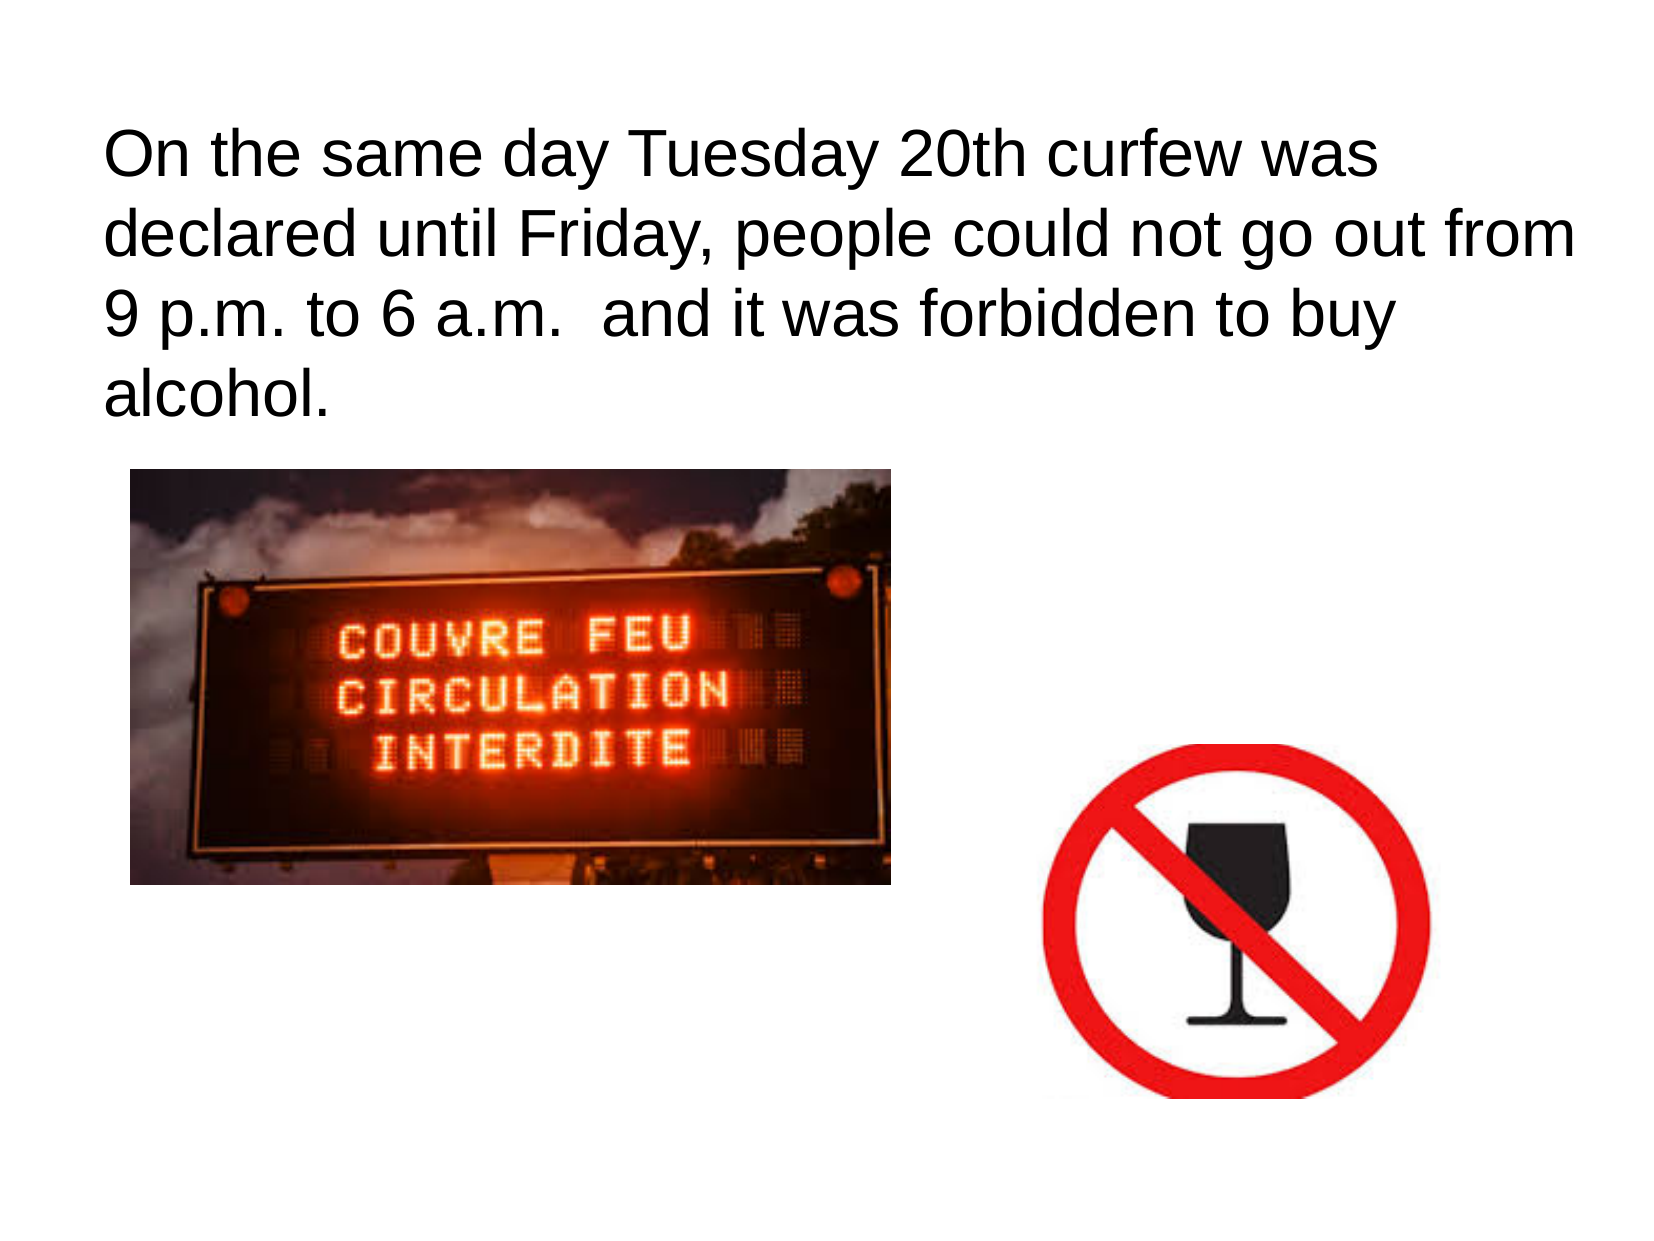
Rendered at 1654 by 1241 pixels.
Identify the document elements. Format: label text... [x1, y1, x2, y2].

list On the same day Tuesday 20th curfew was declared until Friday, people could not go out from 9 p.m. to 6 a.m. and it was forbidden to buy alcohol. [103, 109, 1592, 438]
picture [920, 744, 1548, 1099]
picture [130, 469, 891, 885]
